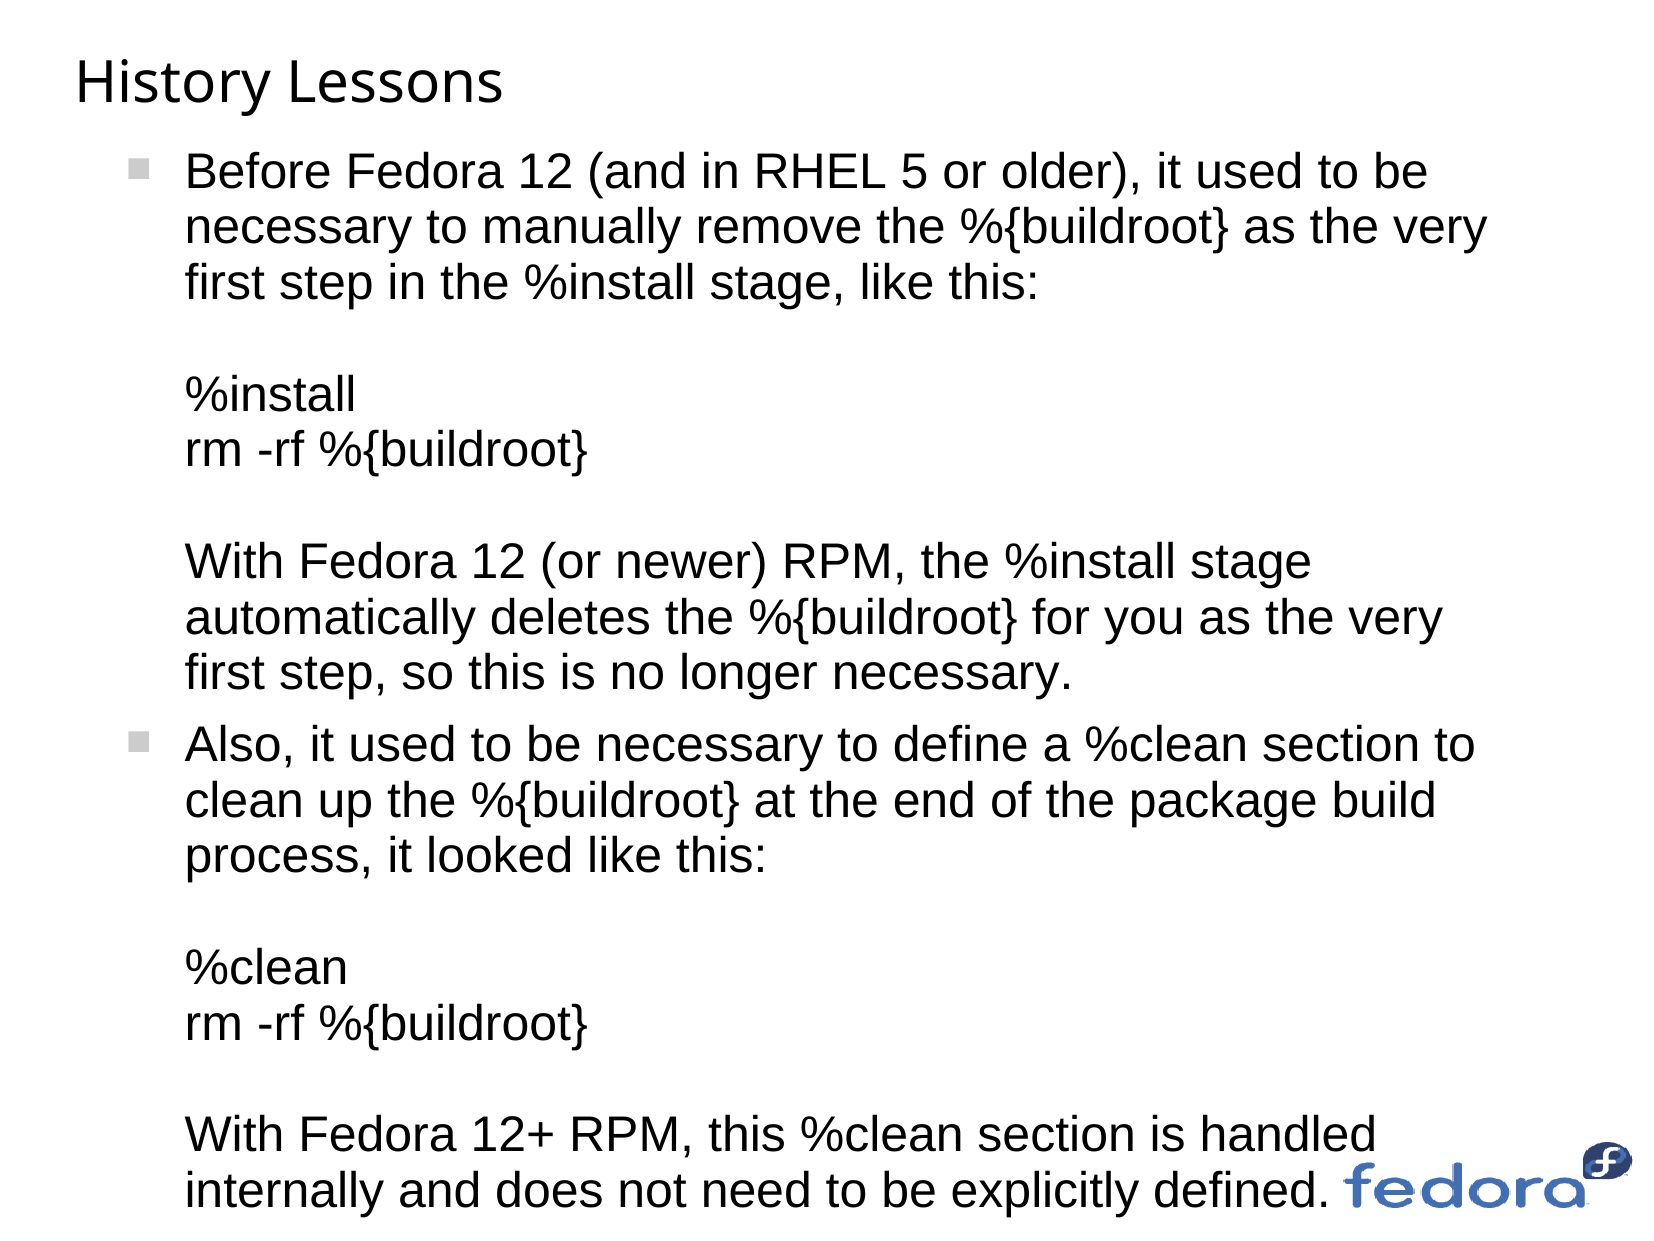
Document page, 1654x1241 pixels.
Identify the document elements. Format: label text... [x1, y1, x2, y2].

picture [1332, 1124, 1651, 1227]
list Before Fedora 12 (and in RHEL 5 or older), it used to be necessary to manually remove the %{buildroot} as the very first step in the %install stage, like this: %install rm -rf %{buildroot} With Fedora 12 (or newer) RPM, the %install stage automatically deletes the %{buildroot} for you as the very first step, so this is no longer necessary. Also, it used to be necessary to define a %clean section to clean up the %{buildroot} at the end of the package build process, it looked like this: %clean rm -rf %{buildroot} With Fedora 12+ RPM, this %clean section is handled internally and does not need to be explicitly defined. [72, 142, 1496, 1218]
title History Lessons [74, 20, 1506, 139]
